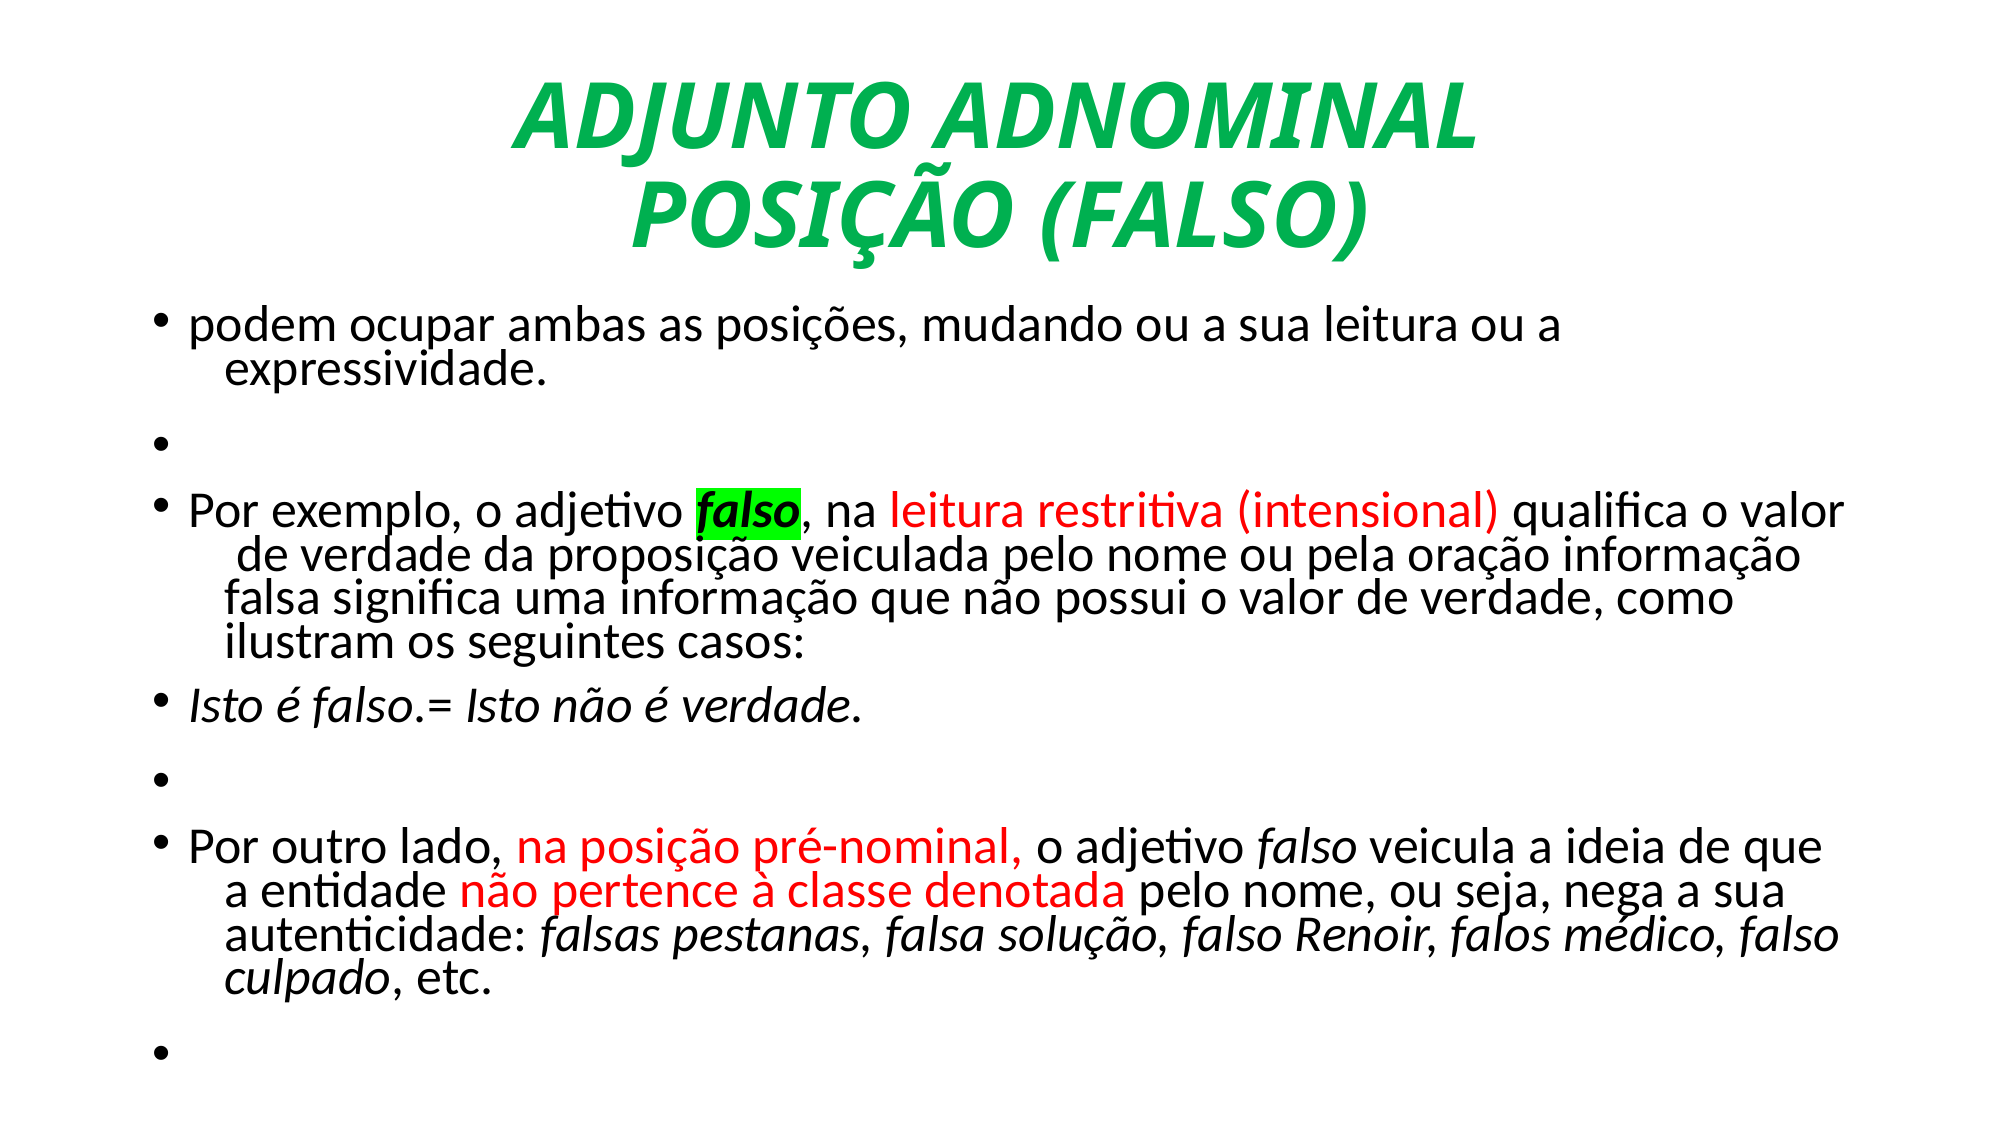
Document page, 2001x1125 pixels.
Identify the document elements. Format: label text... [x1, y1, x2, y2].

list podem ocupar ambas as posições, mudando ou a sua leitura ou a expressividade. Por exemplo, o adjetivo falso, na leitura restritiva (intensional) qualifica o valor de verdade da proposição veiculada pelo nome ou pela oração informação falsa significa uma informação que não possui o valor de verdade, como ilustram os seguintes casos: Isto é falso.= Isto não é verdade. Por outro lado, na posição pré-nominal, o adjetivo falso veicula a ideia de que a entidade não pertence à classe denotada pelo nome, ou seja, nega a sua autenticidade: falsas pestanas, falsa solução, falso Renoir, falos médico, falso culpado, etc. [137, 299, 1863, 1014]
title ADJUNTO ADNOMINAL POSIÇÃO (FALSO) [137, 59, 1863, 278]
